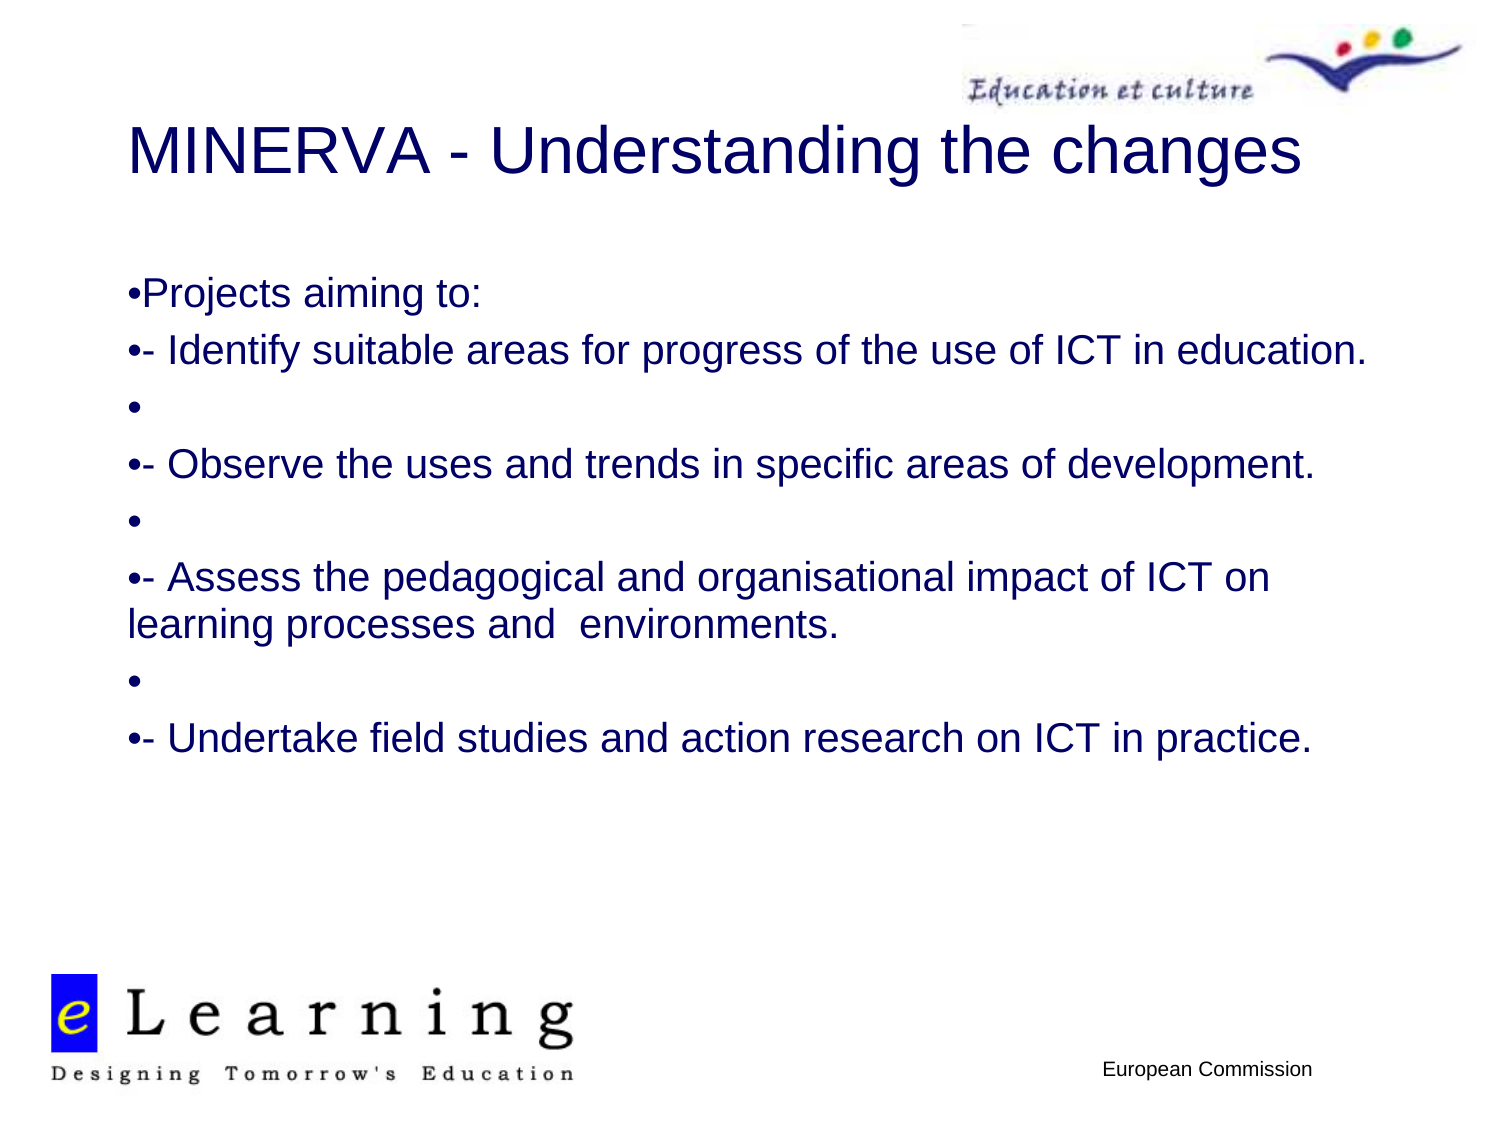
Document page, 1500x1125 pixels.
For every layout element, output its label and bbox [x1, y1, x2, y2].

picture [50, 974, 576, 1098]
picture [962, 24, 1476, 114]
